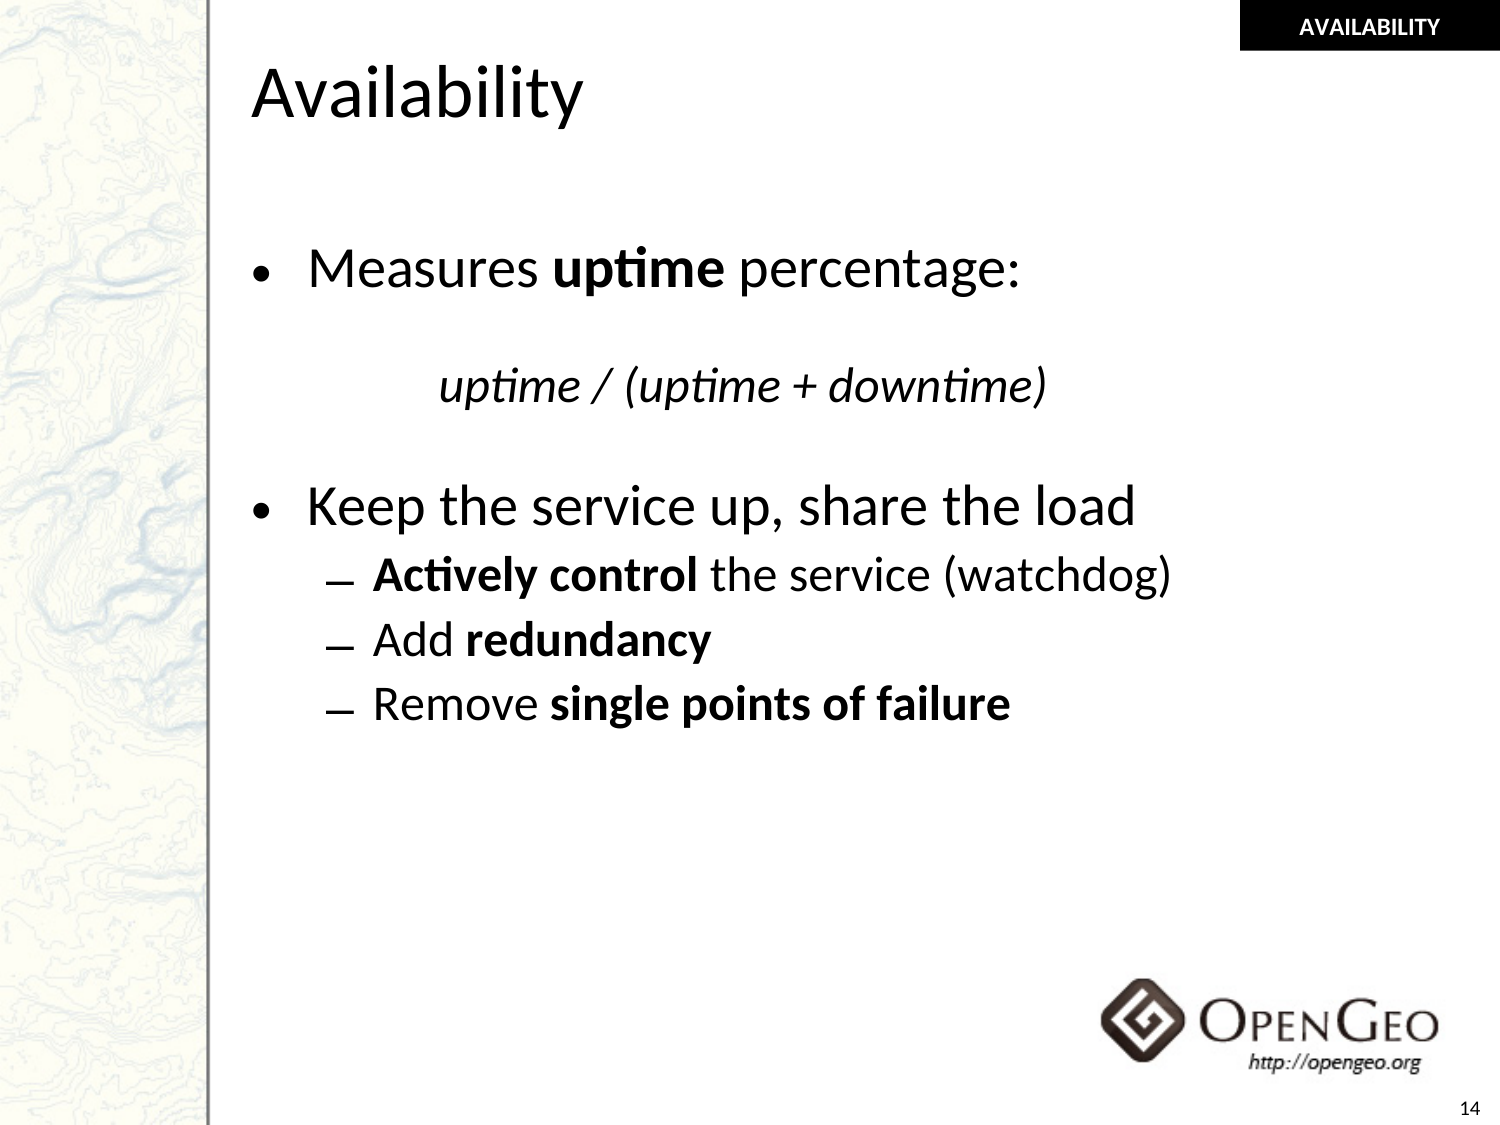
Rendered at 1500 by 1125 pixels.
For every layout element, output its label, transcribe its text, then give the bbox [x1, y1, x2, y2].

picture [0, 0, 1500, 1125]
text_box AVAILABILITY [1240, 0, 1500, 51]
title Availability [236, 13, 1426, 185]
list Measures uptime percentage: uptime / (uptime + downtime) Keep the service up, share the load Actively control the service (watchdog) Add redundancy Remove single points of failure [236, 236, 1426, 979]
